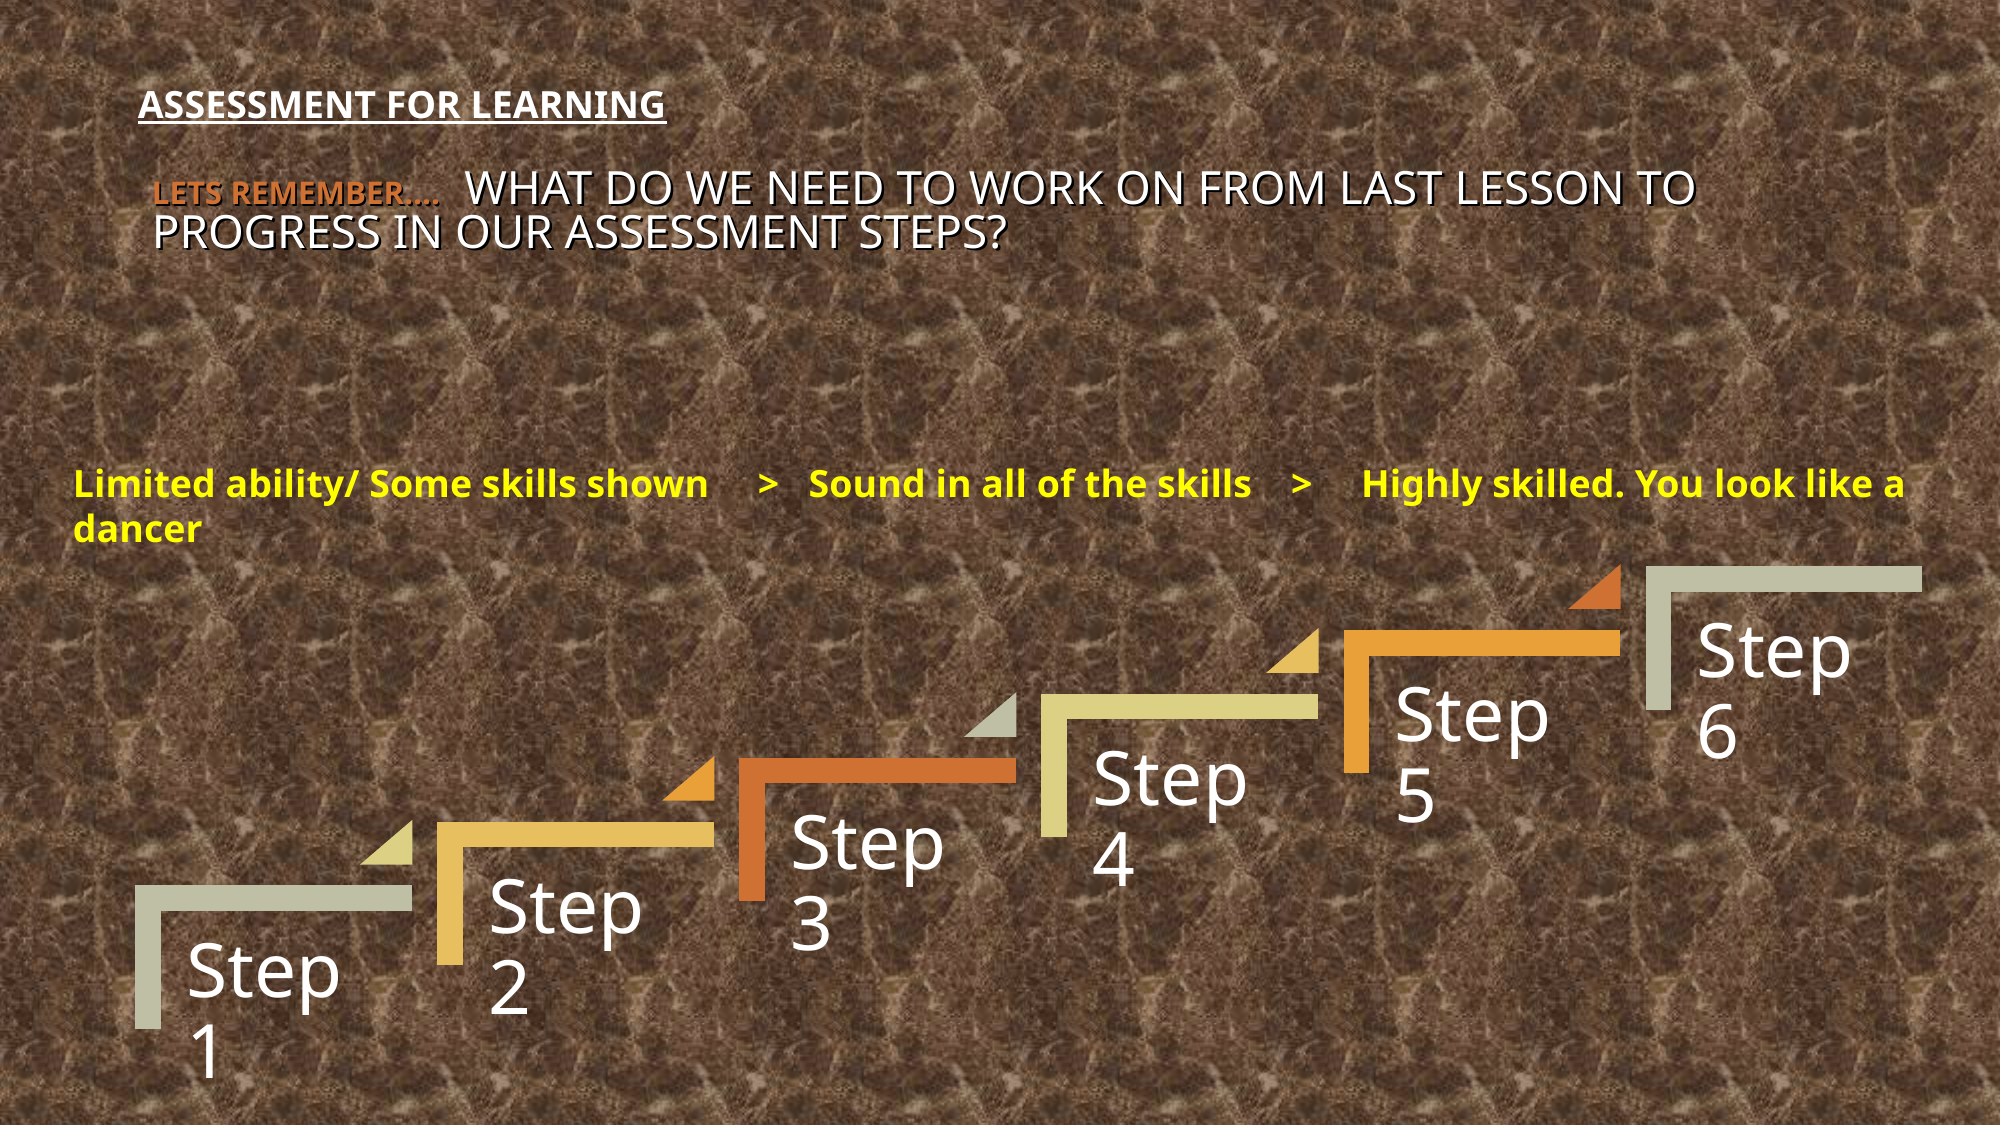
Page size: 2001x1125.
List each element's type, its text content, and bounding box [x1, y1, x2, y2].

text_box Step 4 [1070, 718, 1317, 904]
text_box [1270, 631, 1317, 672]
text_box [438, 823, 713, 964]
text_box [968, 695, 1015, 736]
text_box Step 2 [466, 846, 713, 1032]
text_box Step 6 [1674, 590, 1922, 776]
text_box Lets remember…. WHAT DO WE NEED TO work on from last lesson TO PROGRESS IN OUR ASSESSMENT STEPS? [136, 161, 1762, 320]
text_box [136, 887, 411, 1028]
text_box [1647, 567, 1921, 708]
text_box [364, 823, 411, 864]
text_box [1572, 567, 1620, 608]
text_box Step 5 [1372, 654, 1620, 840]
text_box [1043, 695, 1317, 836]
text_box [1345, 631, 1619, 772]
text_box ASSESSMENT FOR LEARNING [122, 73, 950, 134]
text_box Step 3 [768, 782, 1015, 968]
text_box [666, 759, 713, 800]
text_box [740, 759, 1015, 900]
text_box Limited ability/ Some skills shown > Sound in all of the skills > Highly skilled. You look like a dancer [57, 452, 2000, 513]
text_box Step 1 [164, 910, 411, 1096]
